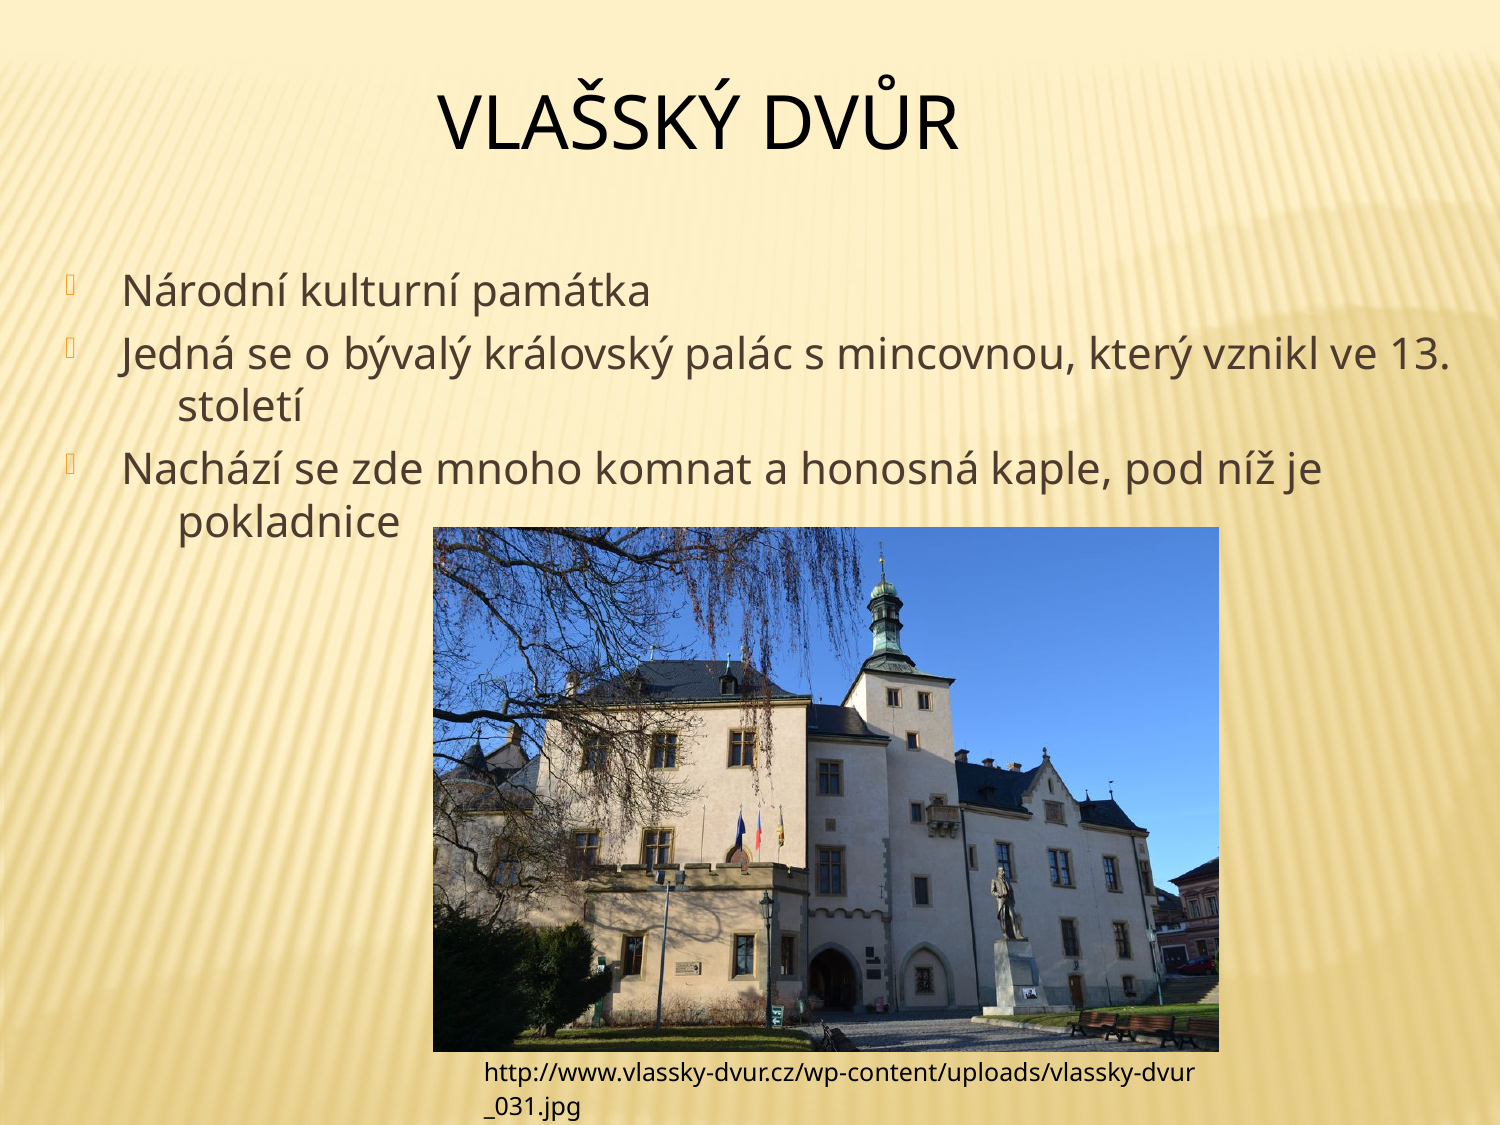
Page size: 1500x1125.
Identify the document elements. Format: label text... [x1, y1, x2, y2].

picture [433, 527, 1219, 1052]
text_box http://www.vlassky-dvur.cz/wp-content/uploads/vlassky-dvur_031.jpg [469, 1049, 1219, 1125]
list Národní kulturní památka Jedná se o bývalý královský palác s mincovnou, který vznikl ve 13. století Nachází se zde mnoho komnat a honosná kaple, pod níž je pokladnice [50, 254, 1476, 998]
title Vlašský dvůr [105, 58, 1293, 182]
